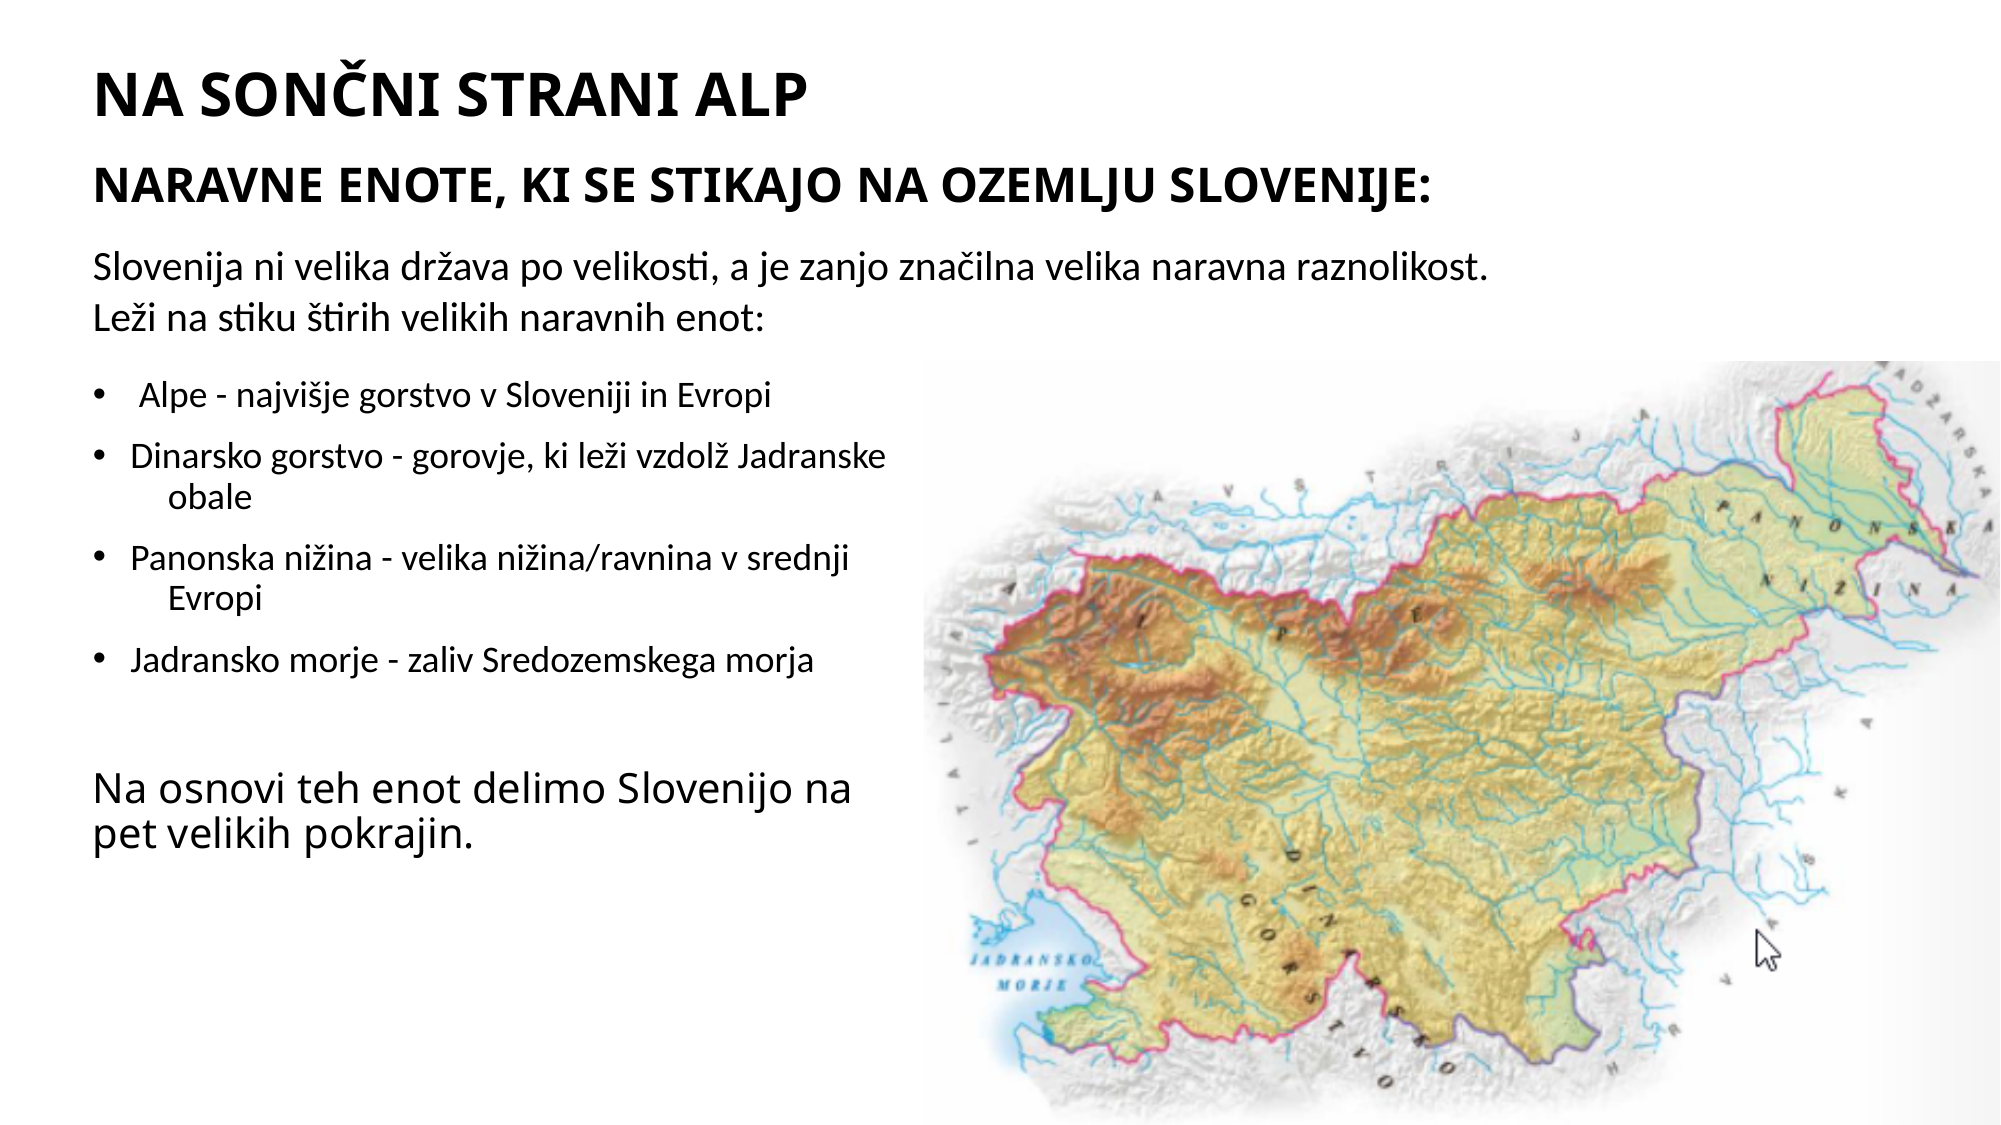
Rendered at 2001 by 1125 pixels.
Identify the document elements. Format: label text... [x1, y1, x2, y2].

text_box Alpe - najvišje gorstvo v Sloveniji in Evropi Dinarsko gorstvo - gorovje, ki leži vzdolž Jadranske obale Panonska nižina - velika nižina/ravnina v srednji Evropi Jadransko morje - zaliv Sredozemskega morja Na osnovi teh enot delimo Slovenijo na pet velikih pokrajin. [77, 367, 941, 1082]
title NA SONČNI STRANI ALP NARAVNE ENOTE, KI SE STIKAJO NA OZEMLJU SLOVENIJE: Slovenija ni velika država po velikosti, a je zanjo značilna velika naravna raznolikost. Leži na stiku štirih velikih naravnih enot: [77, 43, 1803, 367]
picture [923, 361, 2000, 1125]
